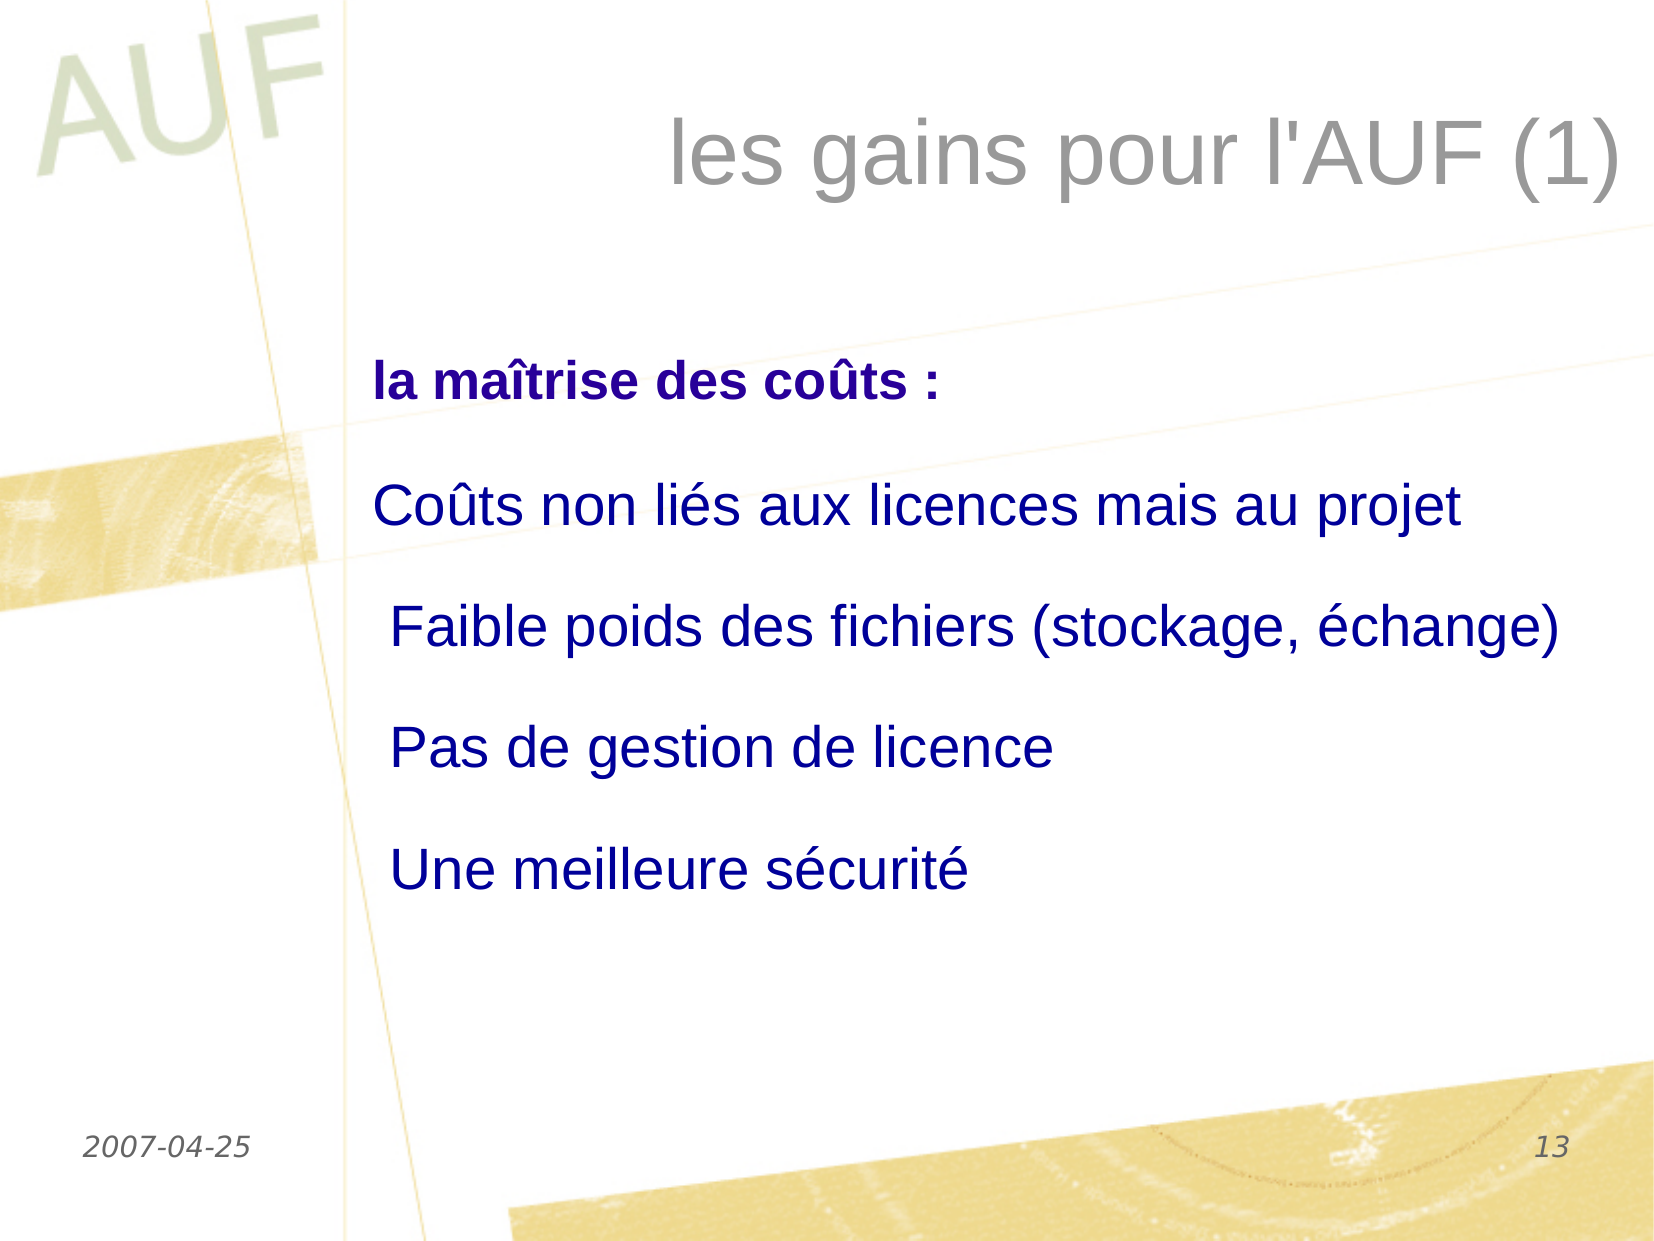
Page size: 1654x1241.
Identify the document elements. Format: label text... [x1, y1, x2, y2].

picture [0, 0, 1654, 1241]
title les gains pour l'AUF (1) [354, 56, 1625, 250]
list la maîtrise des coûts : Coûts non liés aux licences mais au projet Faible poids des fichiers (stockage, échange) Pas de gestion de licence Une meilleure sécurité [354, 290, 1625, 1094]
